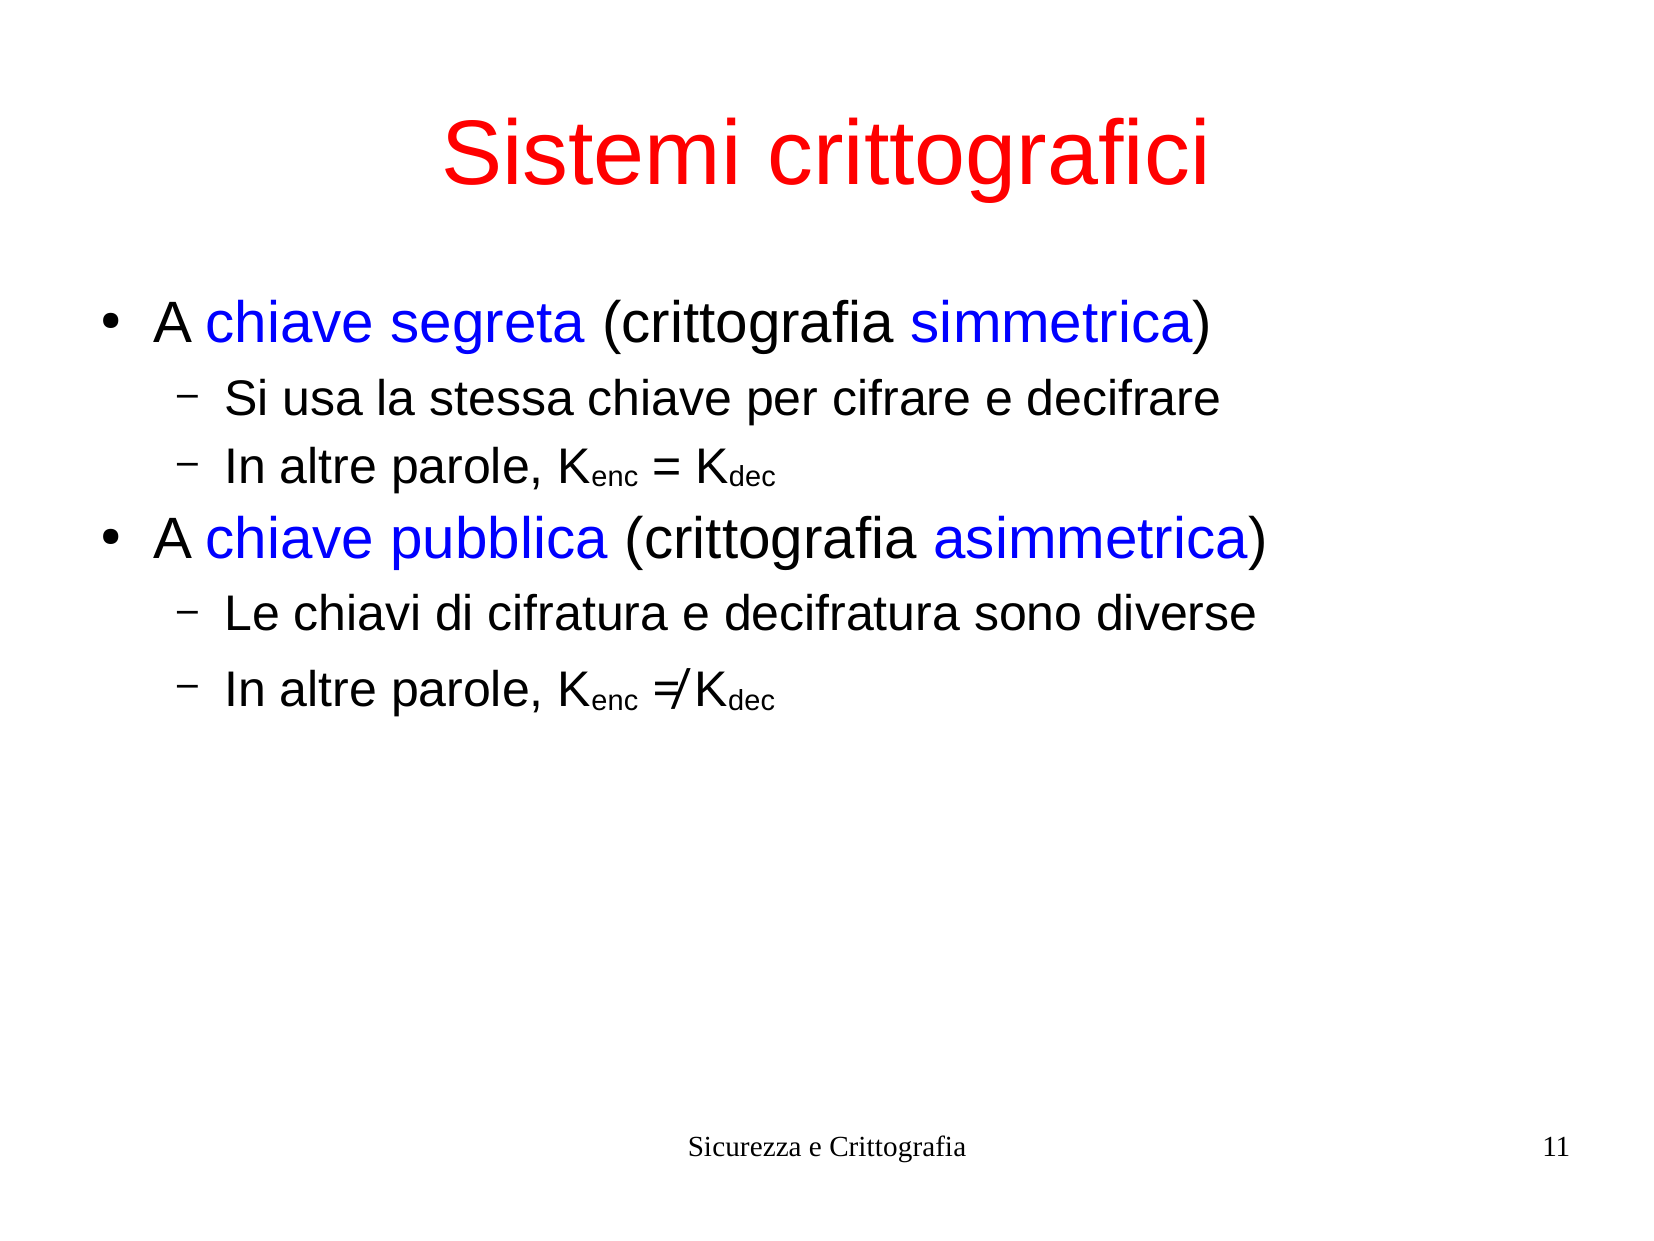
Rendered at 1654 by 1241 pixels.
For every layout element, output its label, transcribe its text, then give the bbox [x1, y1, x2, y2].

list A chiave segreta (crittografia simmetrica) Si usa la stessa chiave per cifrare e decifrare In altre parole, Kenc = Kdec A chiave pubblica (crittografia asimmetrica) Le chiavi di cifratura e decifratura sono diverse In altre parole, Kenc ≠ Kdec [82, 290, 1571, 1109]
title Sistemi crittografici [82, 49, 1571, 257]
